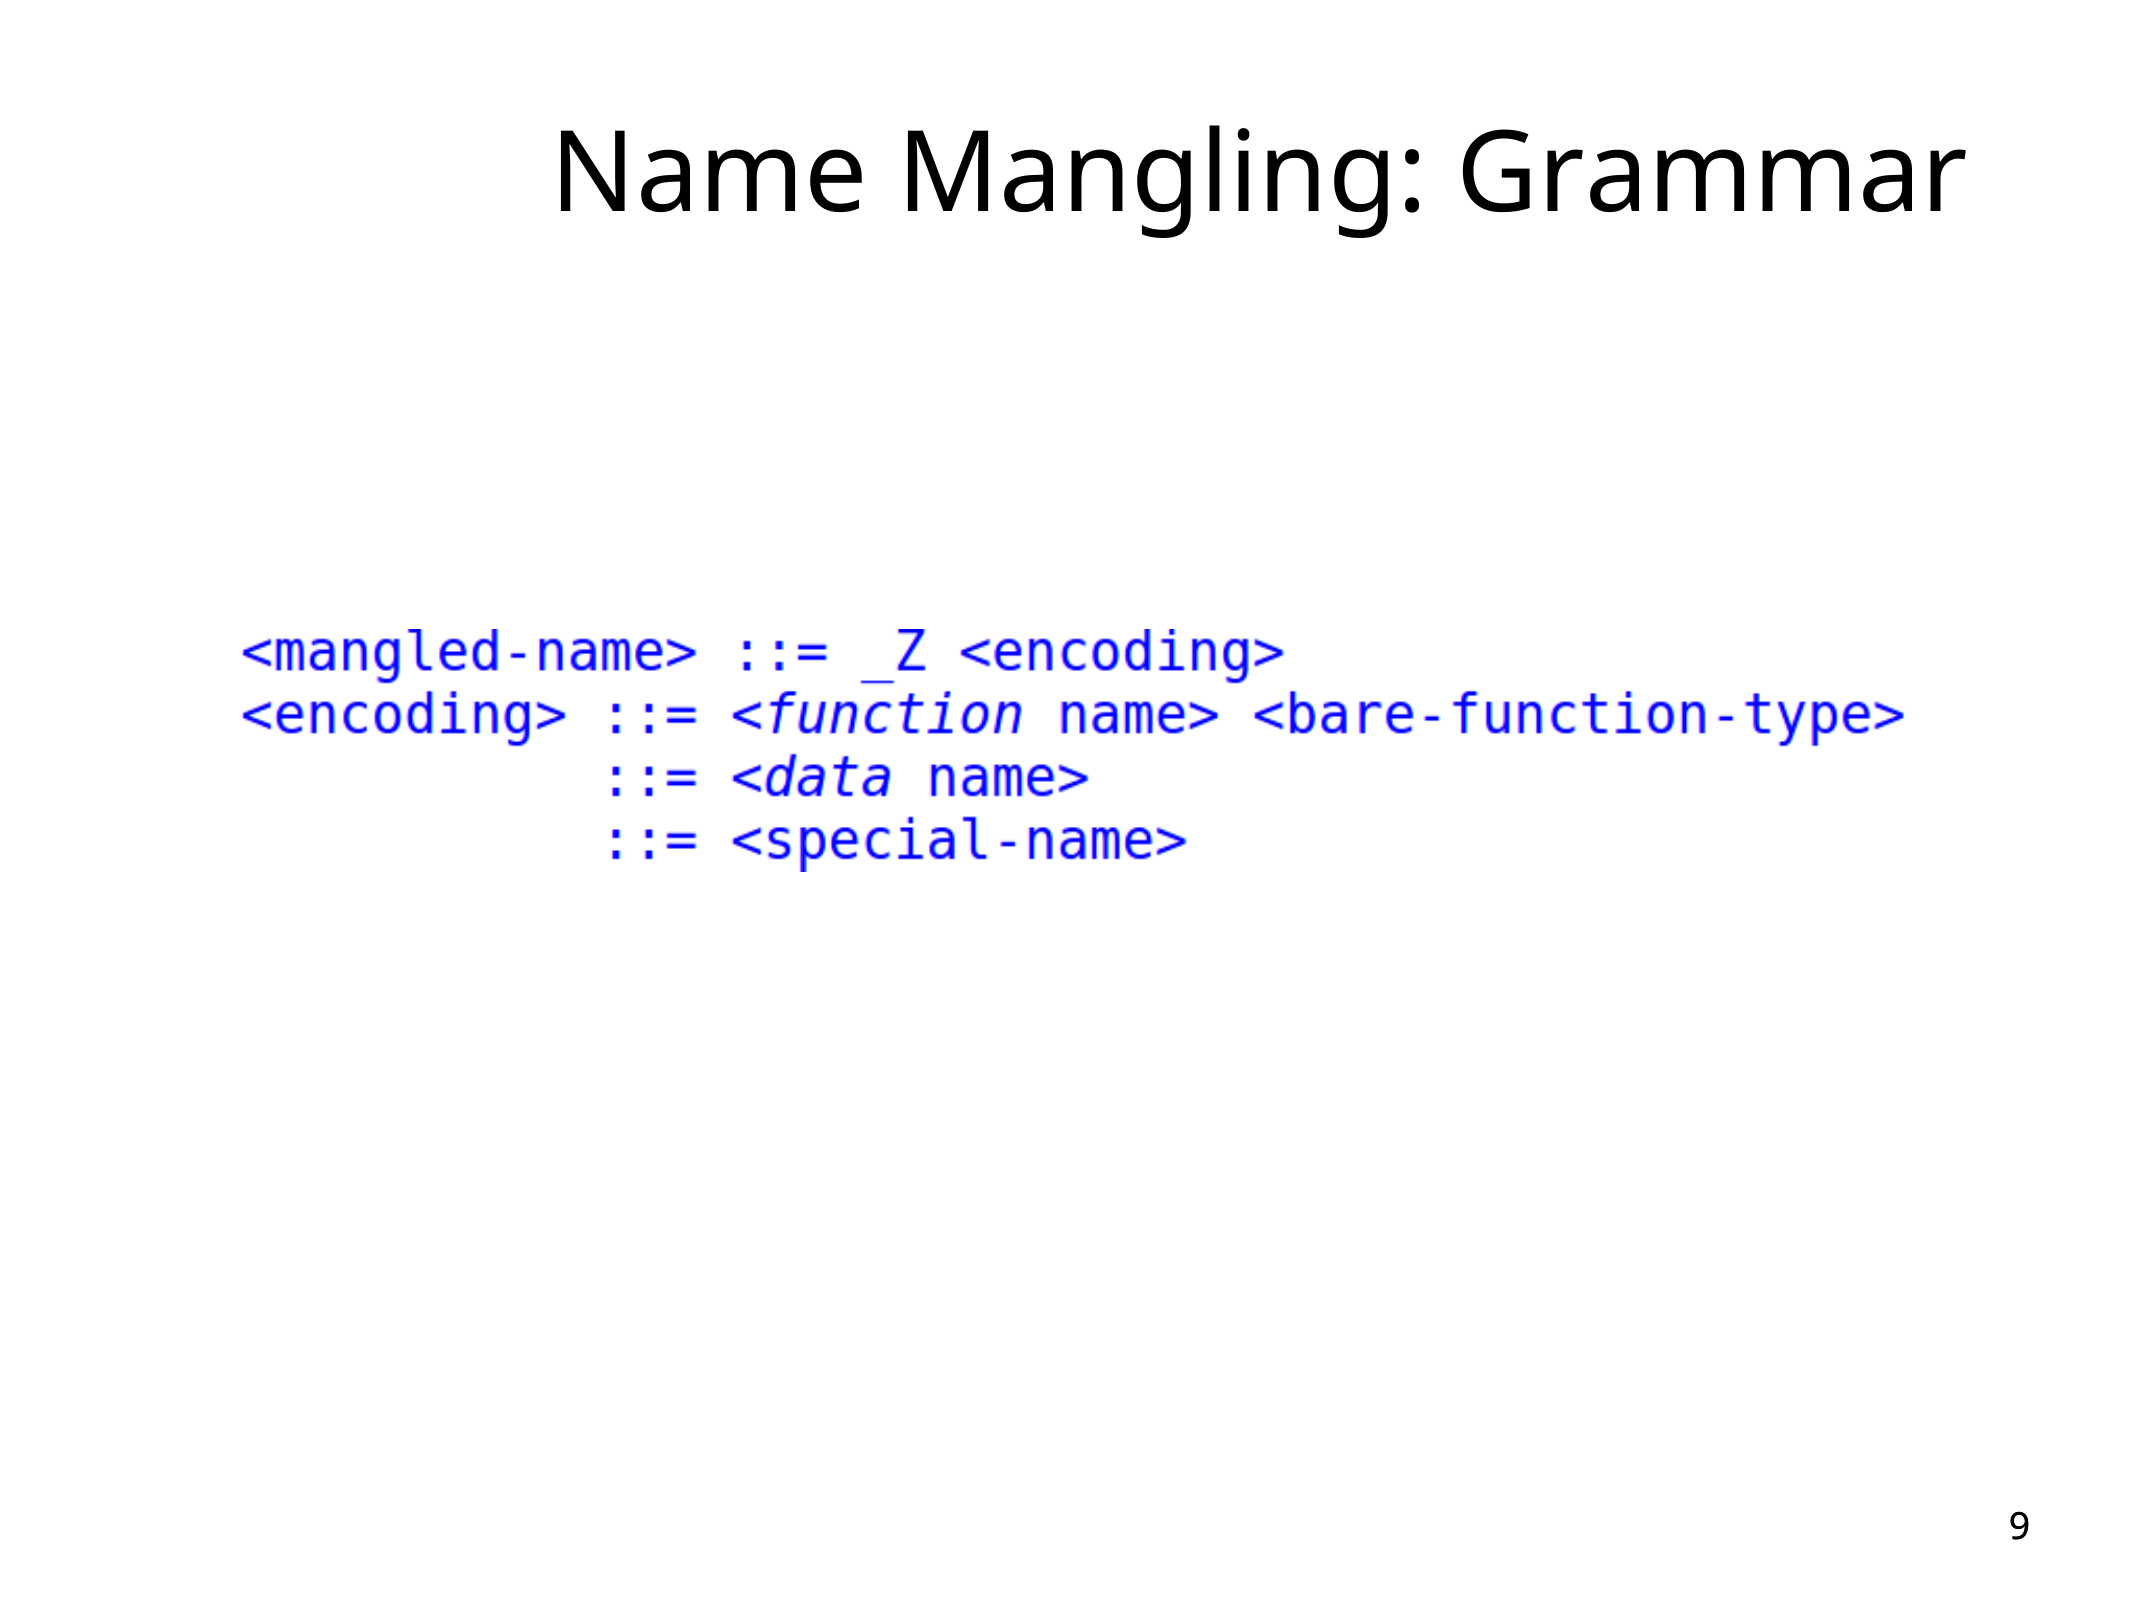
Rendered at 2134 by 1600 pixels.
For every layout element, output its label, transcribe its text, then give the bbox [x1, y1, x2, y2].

title Name Mangling: Grammar [156, 72, 1978, 261]
text_box <number> [1985, 1493, 2055, 1557]
picture [242, 629, 1906, 872]
